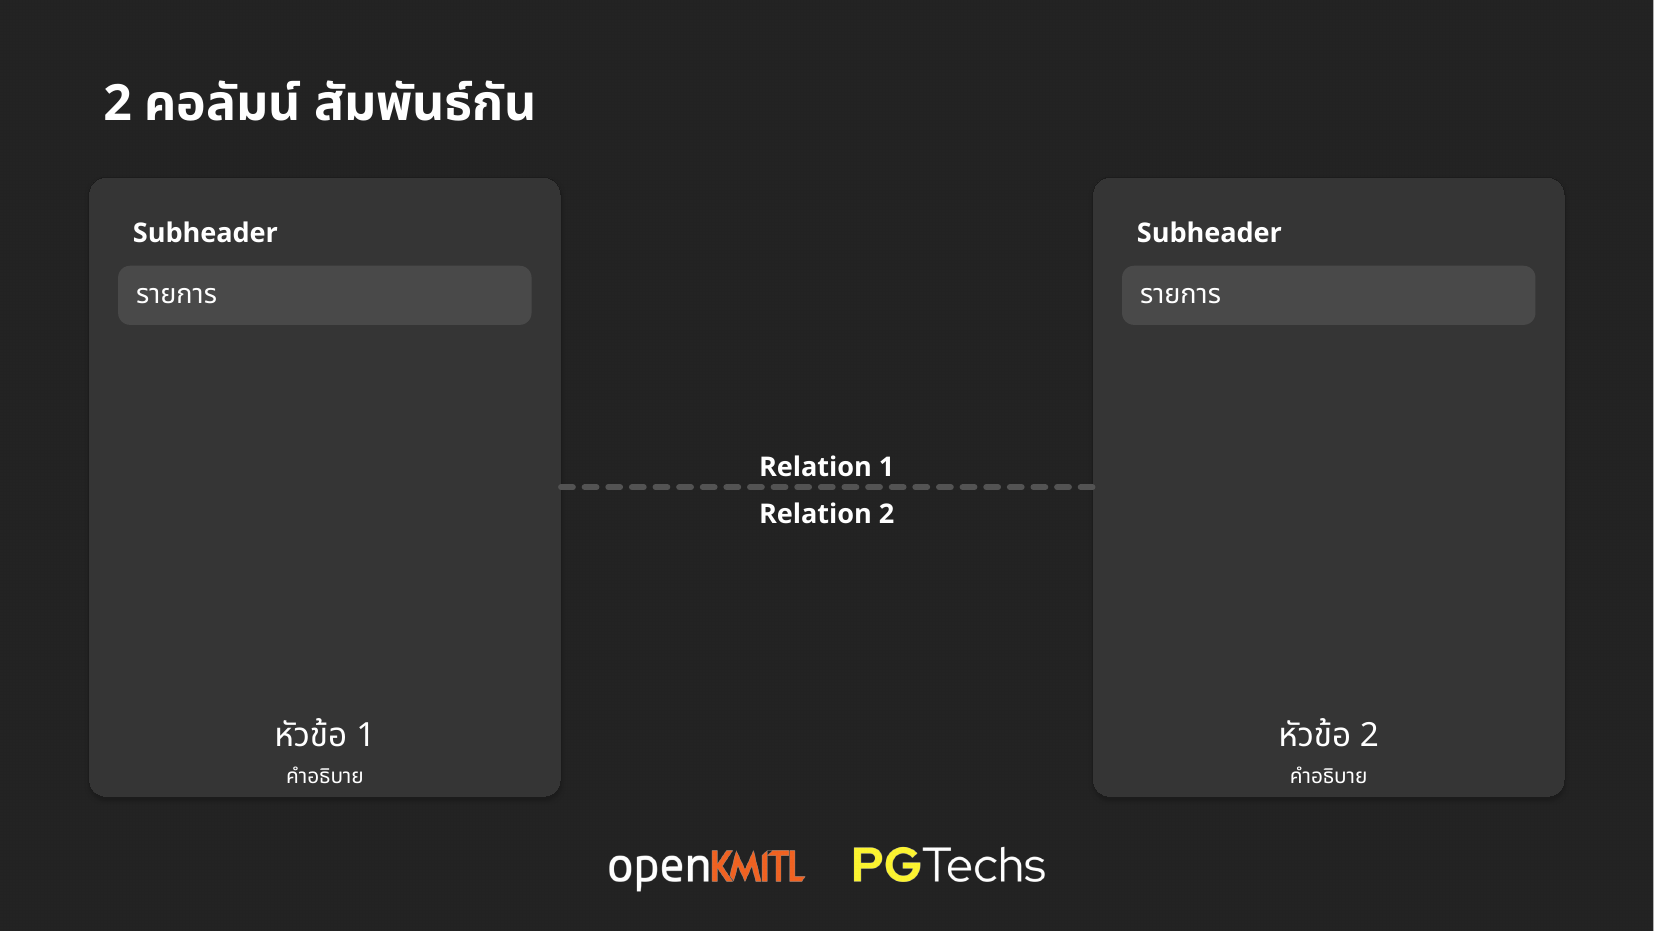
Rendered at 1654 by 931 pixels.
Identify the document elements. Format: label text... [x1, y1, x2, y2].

text_box Subheader [1122, 206, 1536, 254]
text_box หัวข้อ 1 คำอธิบาย [88, 177, 562, 797]
text_box หัวข้อ 2 คำอธิบาย [1092, 177, 1566, 797]
text_box รายการ [1122, 265, 1536, 325]
text_box Subheader [118, 206, 532, 254]
text_box 2 คอลัมน์ สัมพันธ์กัน [88, 59, 1211, 262]
picture [0, 0, 1654, 931]
text_box รายการ [118, 265, 532, 325]
text_box Relation 2 [561, 487, 1093, 535]
text_box Relation 1 [561, 440, 1093, 487]
